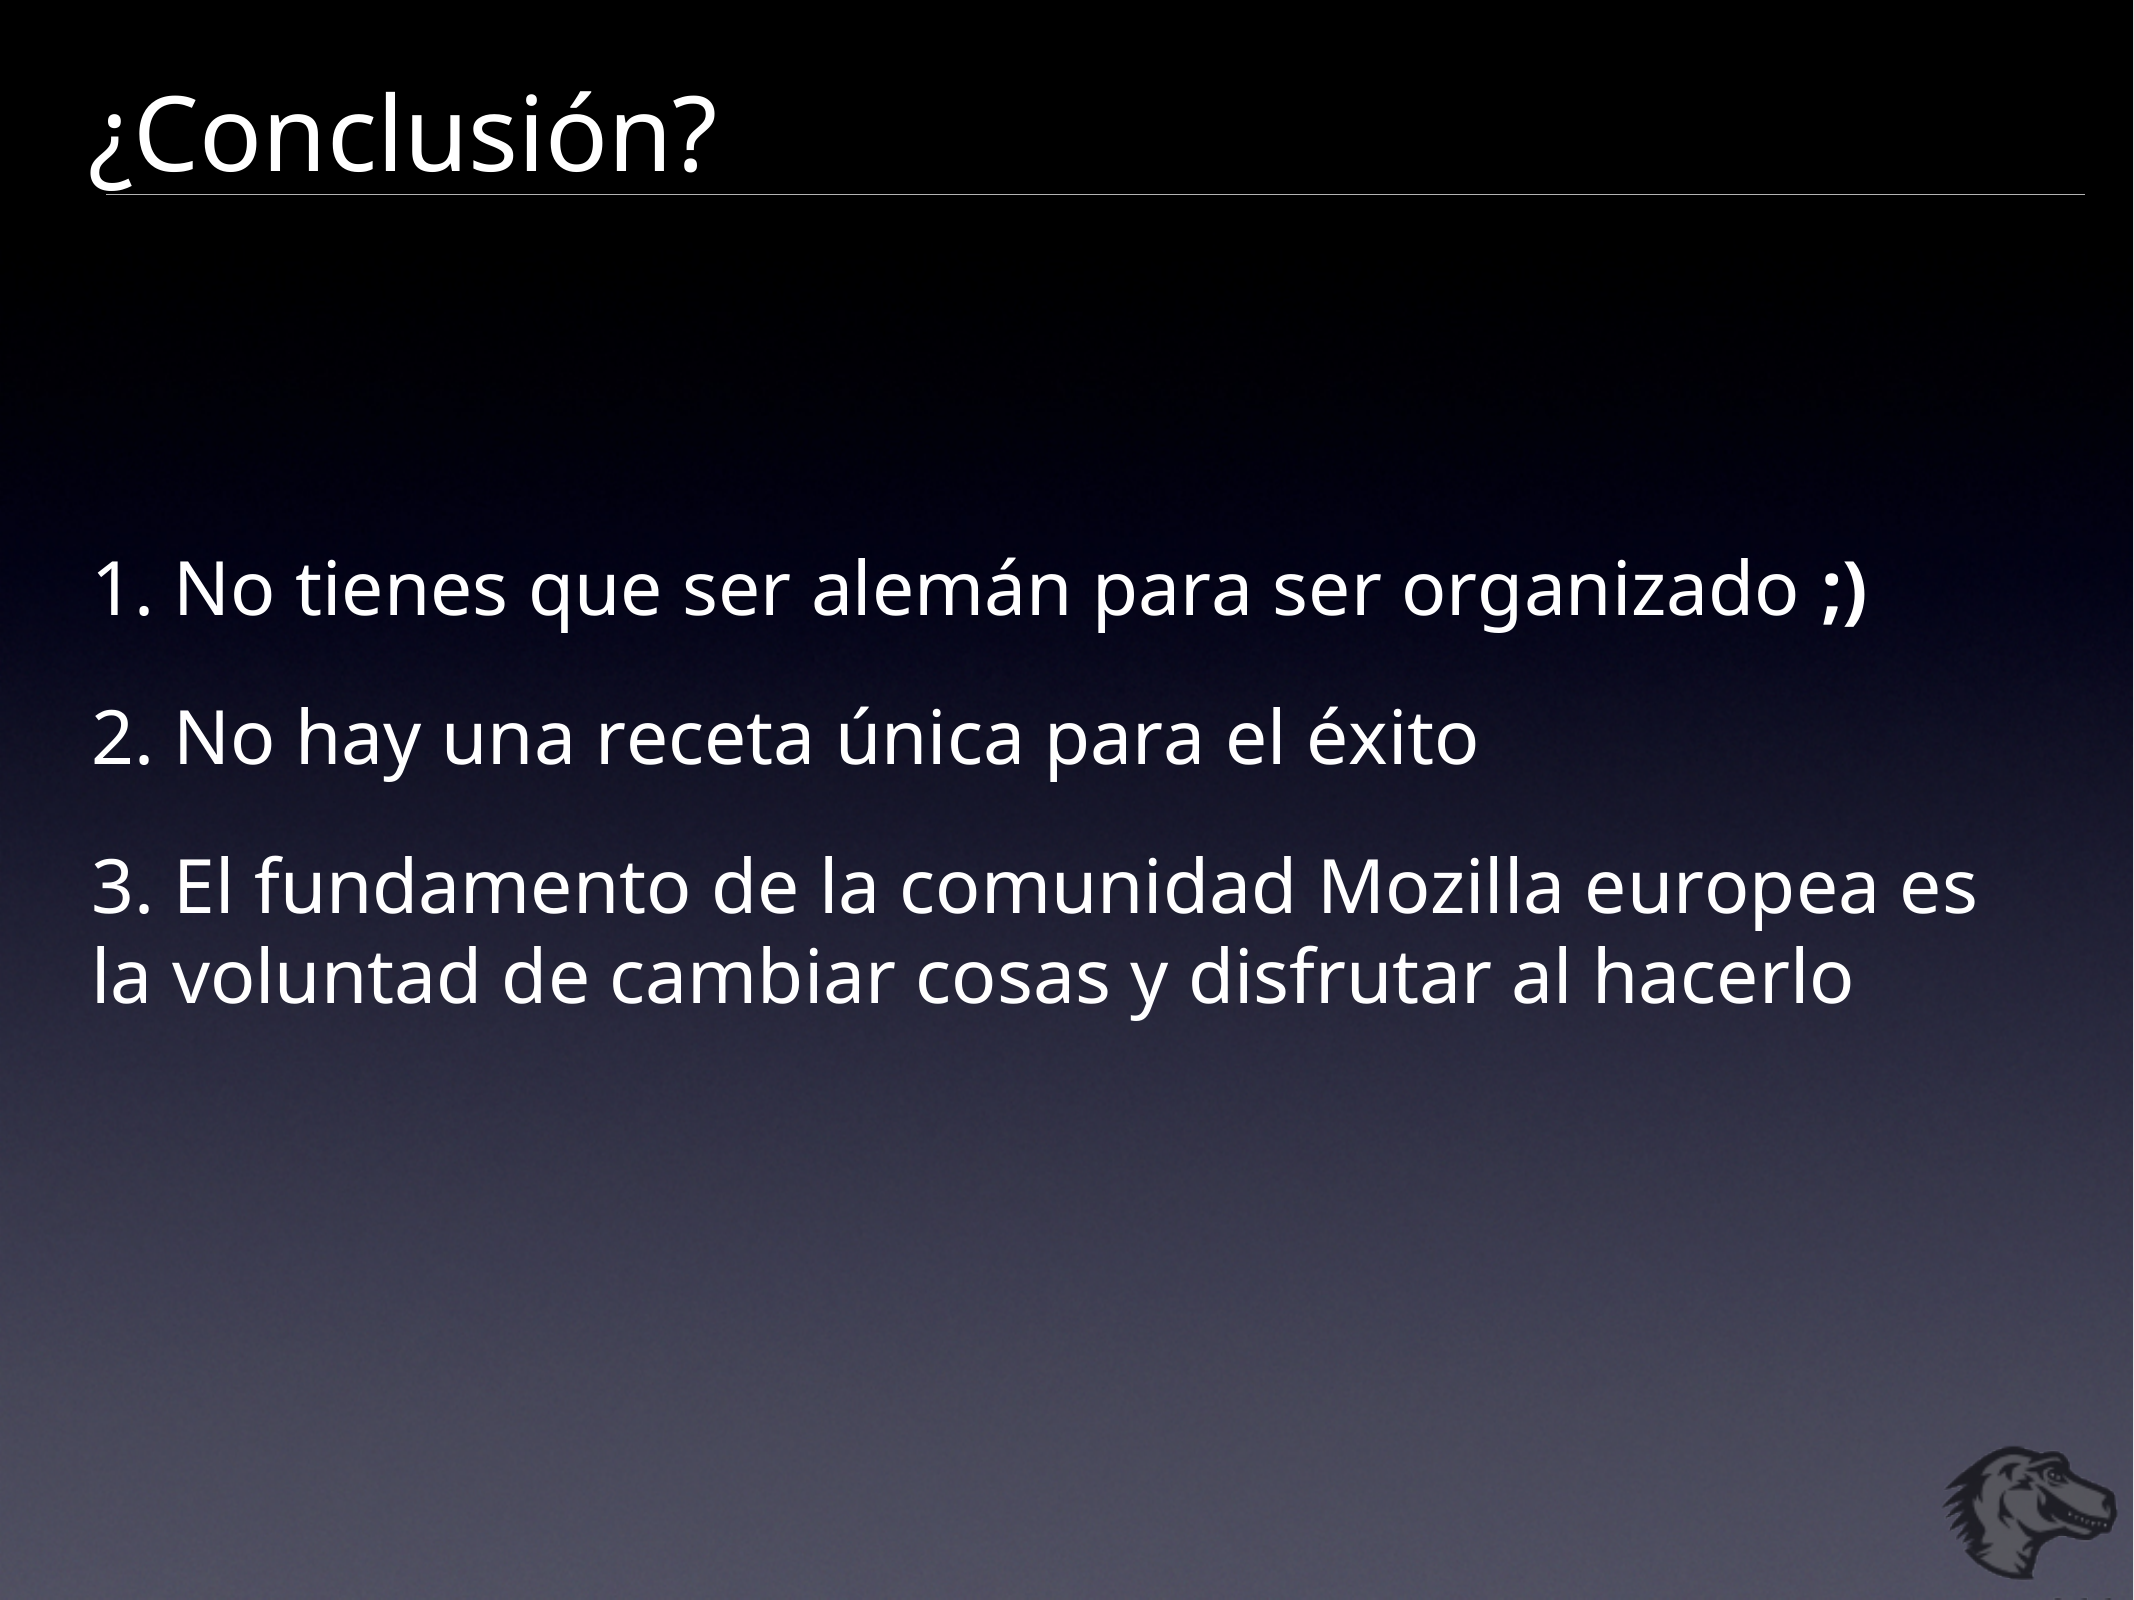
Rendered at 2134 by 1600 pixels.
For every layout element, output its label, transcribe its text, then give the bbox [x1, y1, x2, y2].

text_box ¿Conclusión? [88, 61, 2097, 199]
picture [0, 0, 2134, 1600]
text_box 1. No tienes que ser alemán para ser organizado ;) 2. No hay una receta única para el éxito 3. El fundamento de la comunidad Mozilla europea es la voluntad de cambiar cosas y disfrutar al hacerlo [76, 383, 2067, 1324]
